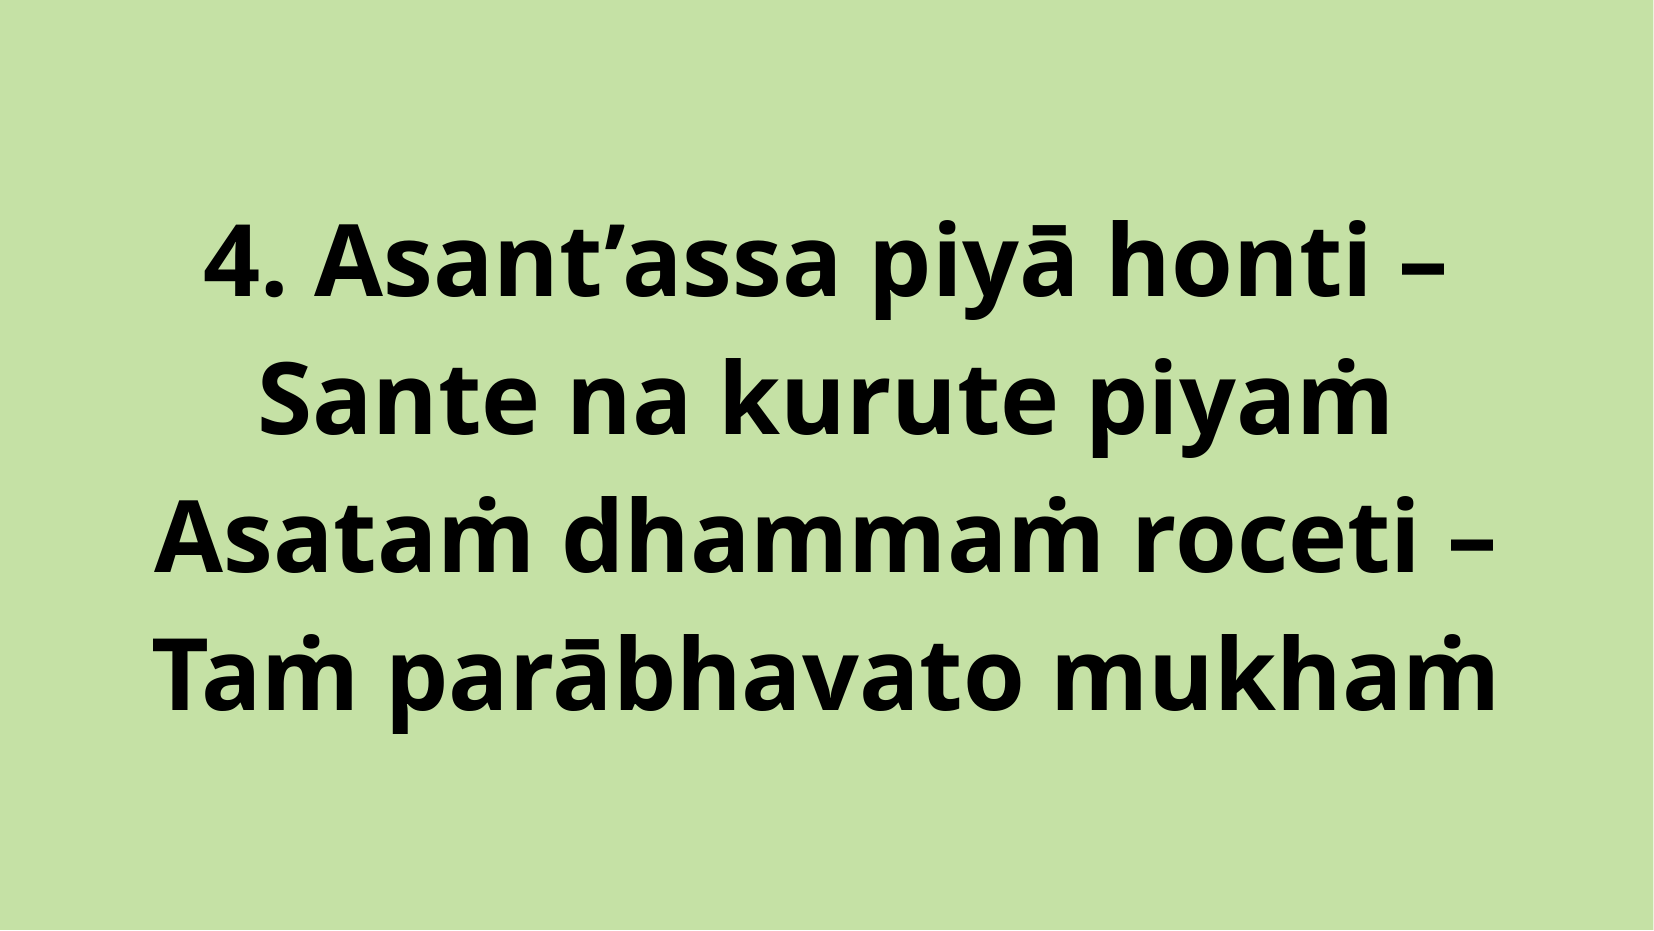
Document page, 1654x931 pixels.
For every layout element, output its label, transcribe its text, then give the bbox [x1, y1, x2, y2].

subtitle 4. Asant’assa piyā honti – Sante na kurute piyaṁ Asataṁ dhammaṁ roceti – Taṁ parābhavato mukhaṁ [82, 0, 1571, 931]
